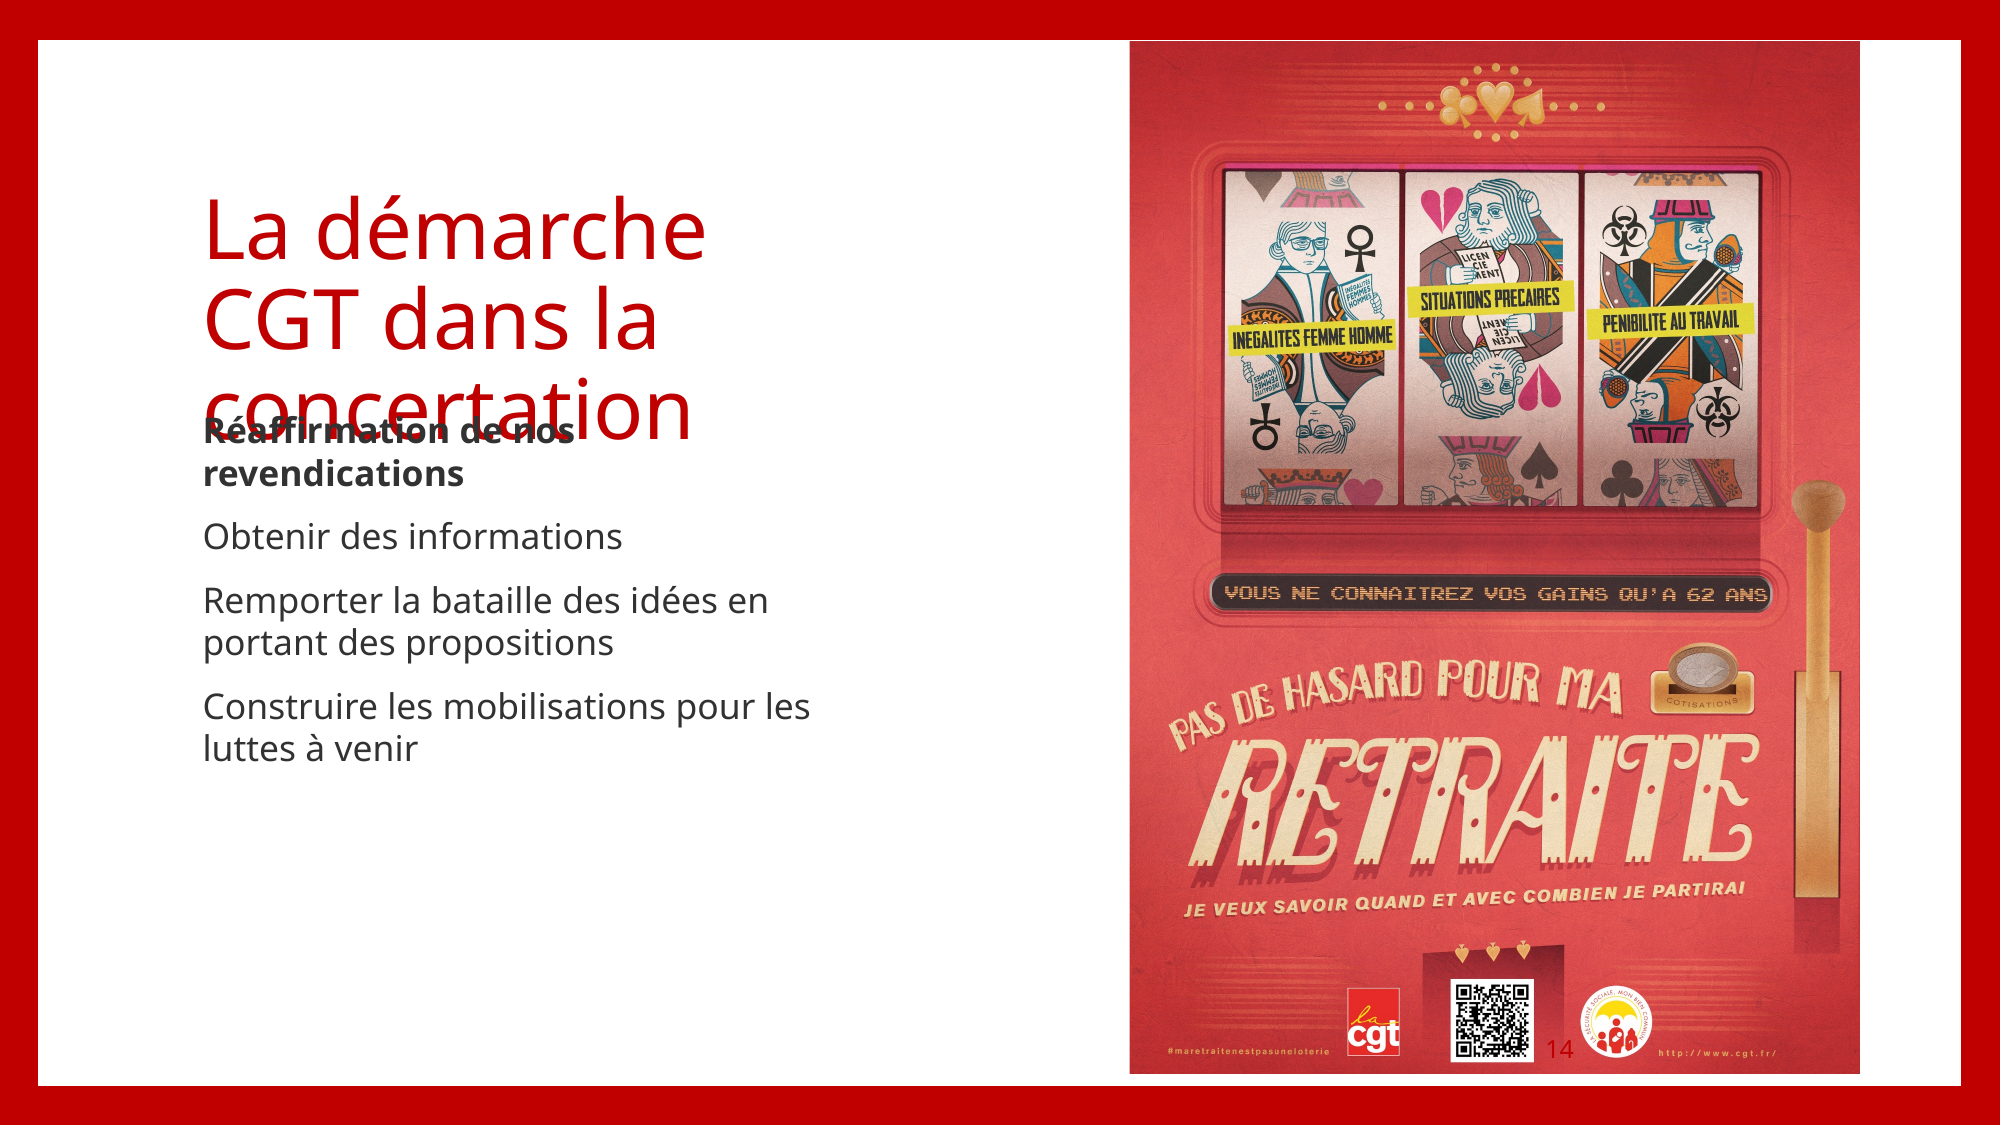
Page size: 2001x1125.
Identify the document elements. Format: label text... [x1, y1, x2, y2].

picture [1129, 39, 1860, 1074]
list Réaffirmation de nos revendications Obtenir des informations Remporter la bataille des idées en portant des propositions Construire les mobilisations pour les luttes à venir [187, 400, 833, 968]
text_box [1530, 1020, 1811, 1081]
title La démarche CGT dans la concertation [187, 179, 833, 400]
